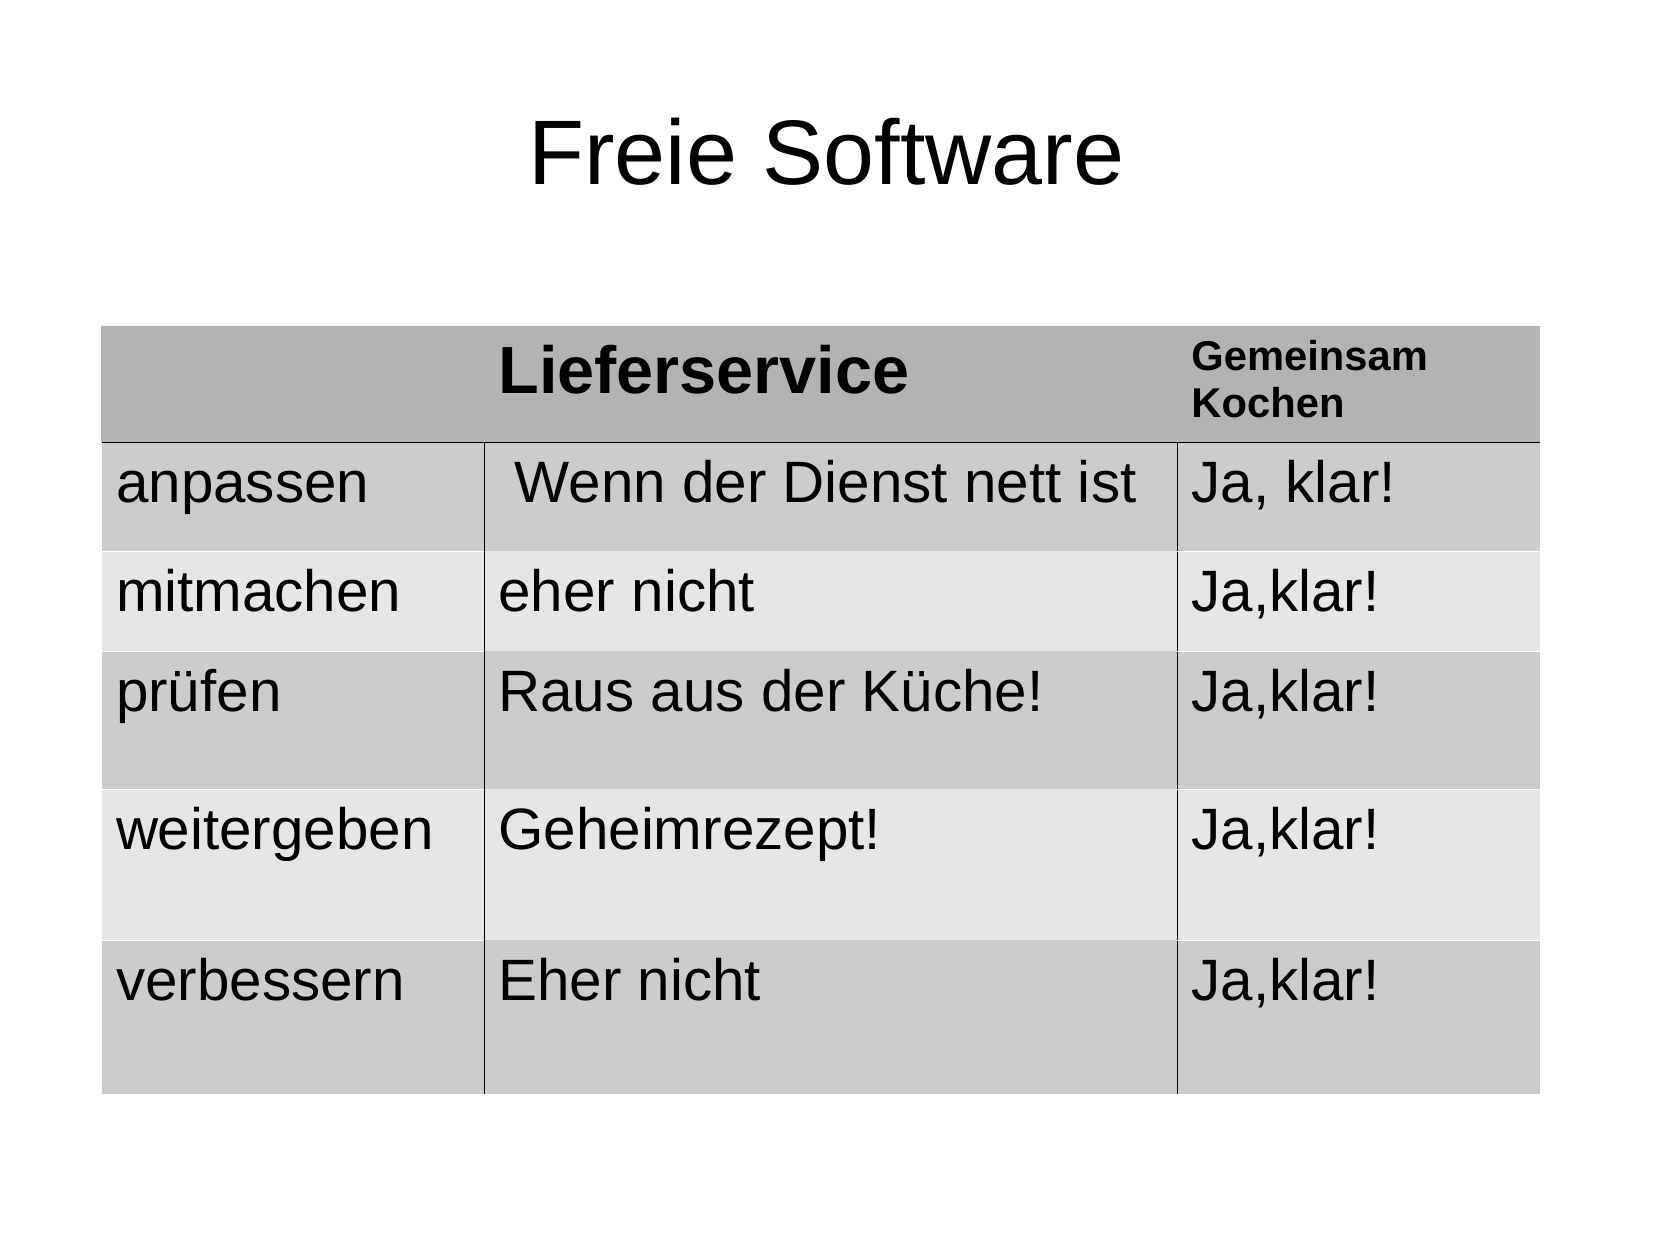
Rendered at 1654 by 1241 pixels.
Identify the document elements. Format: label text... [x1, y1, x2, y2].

title Freie Software [82, 49, 1571, 257]
table_cell Raus aus der Küche! [485, 651, 1177, 789]
table_cell Ja,klar! [1178, 790, 1540, 940]
table_cell anpassen [102, 443, 484, 551]
table_cell prüfen [102, 652, 484, 789]
table_cell Eher nicht [485, 940, 1177, 1094]
table_header [101, 326, 484, 442]
table_header Lieferservice [484, 326, 1177, 442]
table_cell Wenn der Dienst nett ist [485, 443, 1177, 551]
table_cell verbessern [102, 941, 484, 1094]
table_cell Geheimrezept! [485, 789, 1177, 940]
table_cell Ja, klar! [1178, 443, 1540, 551]
table_cell Ja,klar! [1178, 941, 1540, 1094]
table_cell eher nicht [485, 551, 1177, 651]
table_cell Ja,klar! [1178, 552, 1540, 651]
table_header Gemeinsam Kochen [1177, 326, 1540, 442]
table_cell mitmachen [102, 552, 484, 651]
table_cell Ja,klar! [1178, 652, 1540, 789]
table_cell weitergeben [102, 790, 484, 940]
